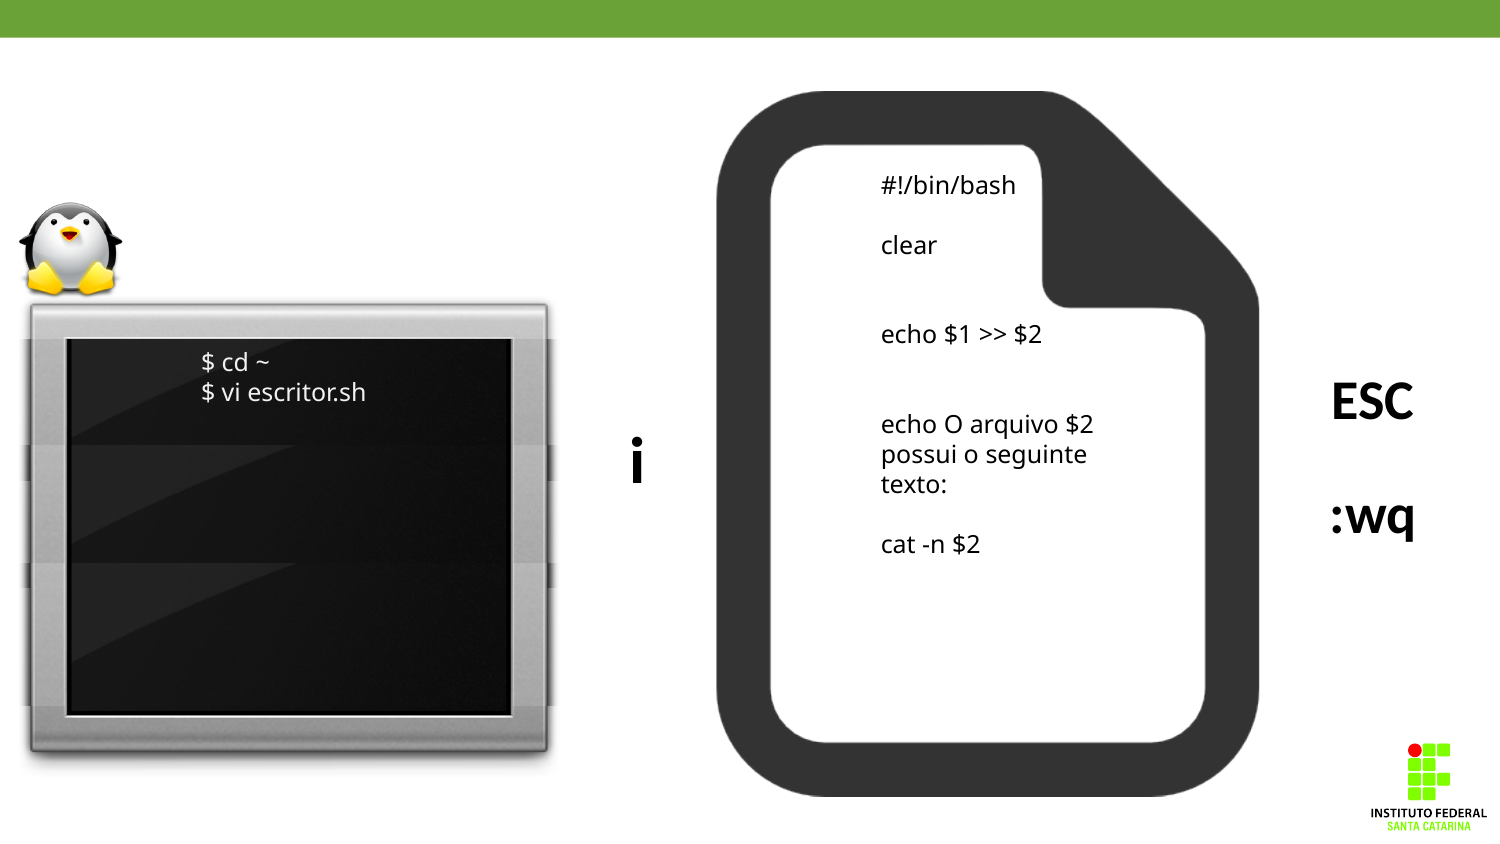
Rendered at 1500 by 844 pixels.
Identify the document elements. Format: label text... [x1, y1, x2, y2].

text_box #!/bin/bash clear echo $1 >> $2 echo O arquivo $2 possui o seguinte texto: cat -n $2 [866, 161, 1116, 626]
text_box ESC :wq [1216, 315, 1500, 552]
picture [5, 198, 573, 812]
picture [635, 91, 1341, 797]
list i [572, 362, 703, 505]
text_box $ cd ~ $ vi escritor.sh [186, 339, 383, 414]
picture [1358, 730, 1500, 844]
